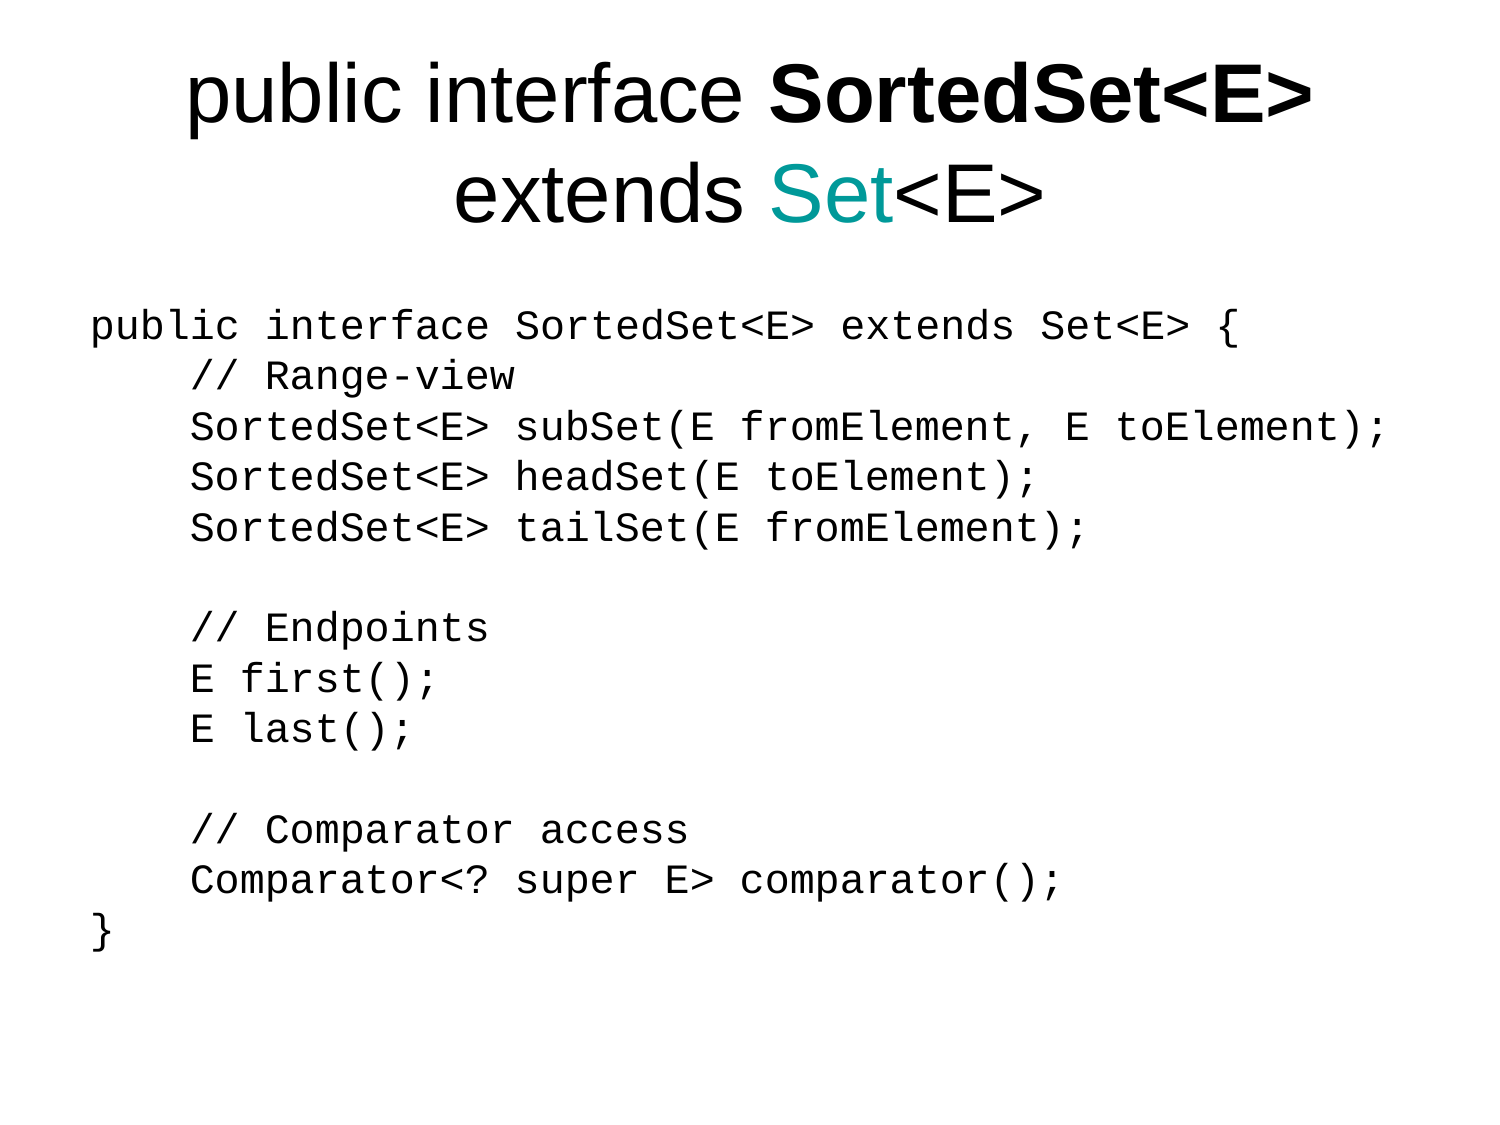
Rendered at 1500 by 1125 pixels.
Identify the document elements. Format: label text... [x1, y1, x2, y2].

title public interface SortedSet<E> extends Set<E> [75, 31, 1426, 247]
list public interface SortedSet<E> extends Set<E> { // Range-view SortedSet<E> subSet(E fromElement, E toElement); SortedSet<E> headSet(E toElement); SortedSet<E> tailSet(E fromElement); // Endpoints E first(); E last(); // Comparator access Comparator<? super E> comparator(); } [75, 299, 1426, 1015]
